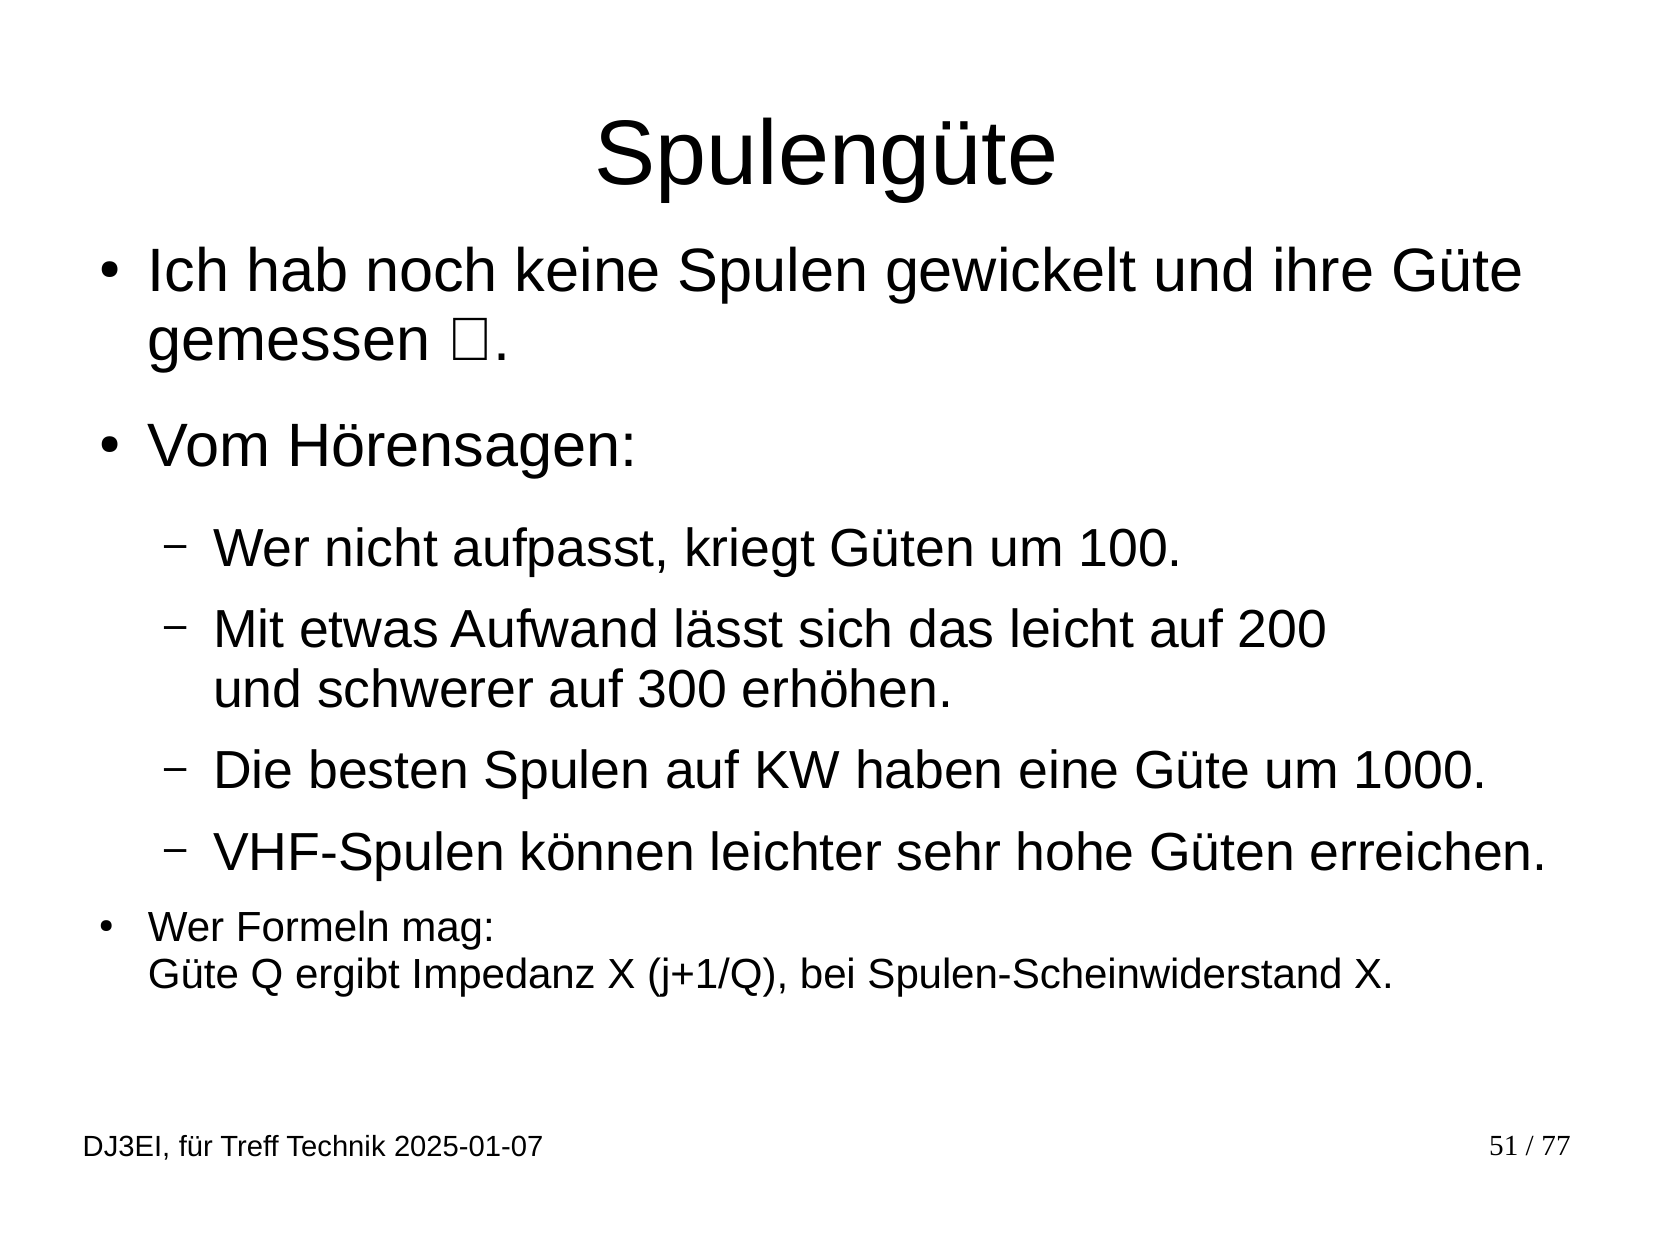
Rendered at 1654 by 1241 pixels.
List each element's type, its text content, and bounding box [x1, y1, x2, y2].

title Spulengüte [82, 49, 1571, 236]
list Ich hab noch keine Spulen gewickelt und ihre Güte gemessen 🫣. Vom Hörensagen: Wer nicht aufpasst, kriegt Güten um 100. Mit etwas Aufwand lässt sich das leicht auf 200 und schwerer auf 300 erhöhen. Die besten Spulen auf KW haben eine Güte um 1000. VHF-Spulen können leichter sehr hohe Güten erreichen. Wer Formeln mag: Güte Q ergibt Impedanz X (j+1/Q), bei Spulen-Scheinwiderstand X. [82, 236, 1571, 1010]
